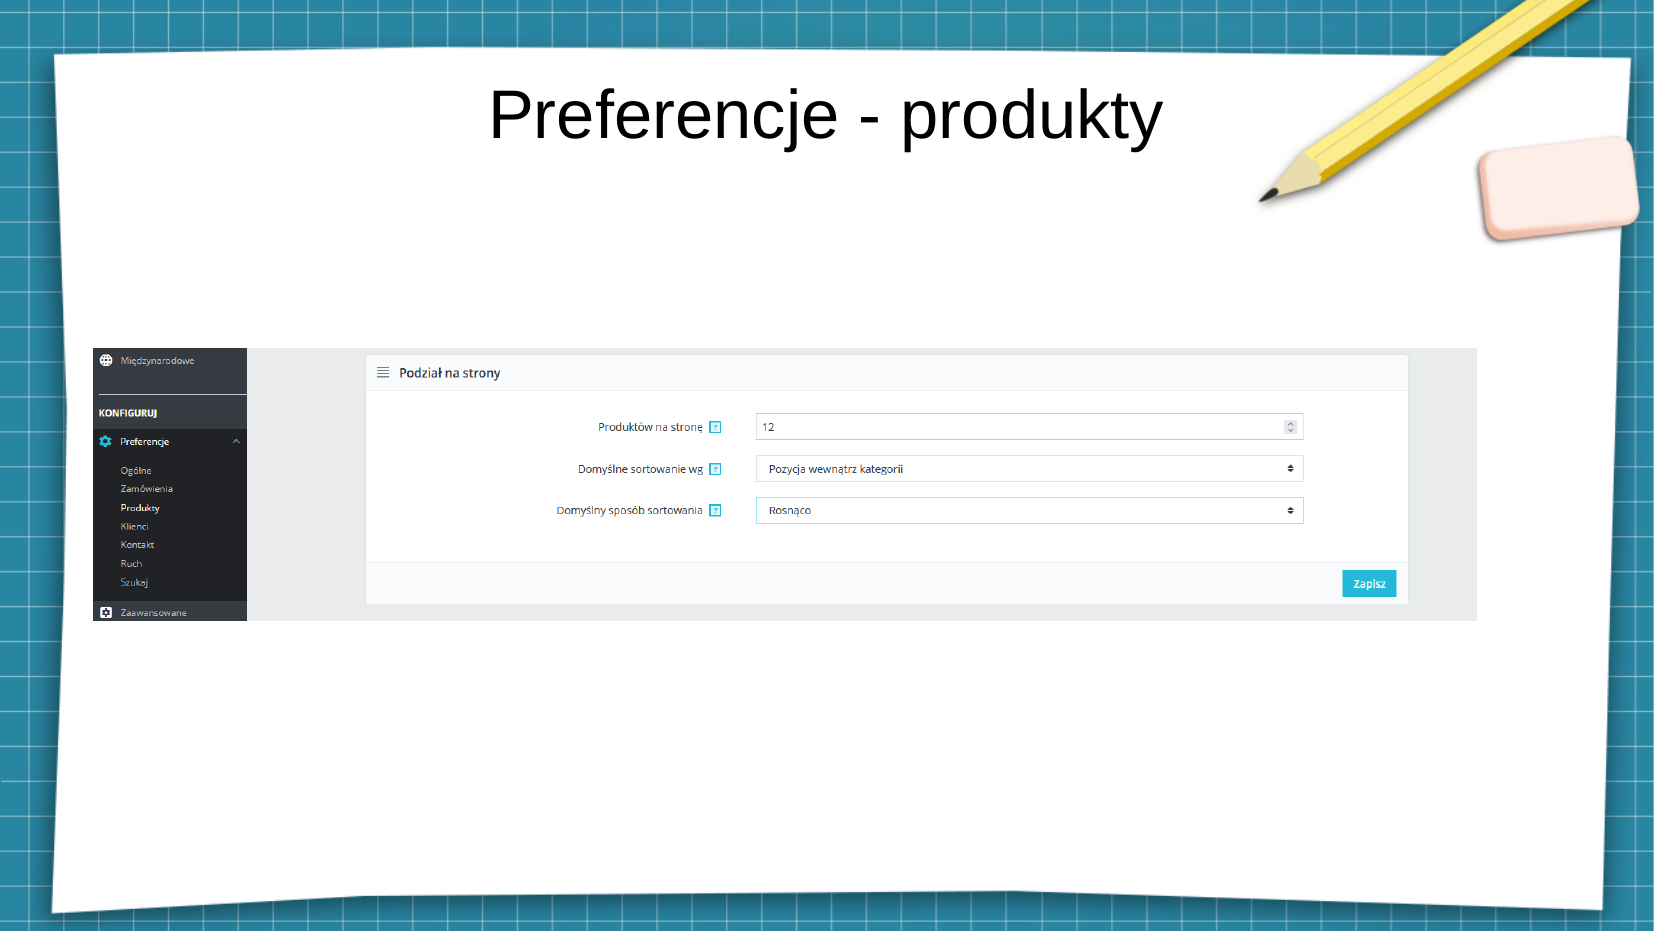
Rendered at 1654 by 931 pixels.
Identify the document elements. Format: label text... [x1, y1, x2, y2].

picture [0, 0, 1654, 931]
title Preferencje - produkty [82, 37, 1571, 193]
